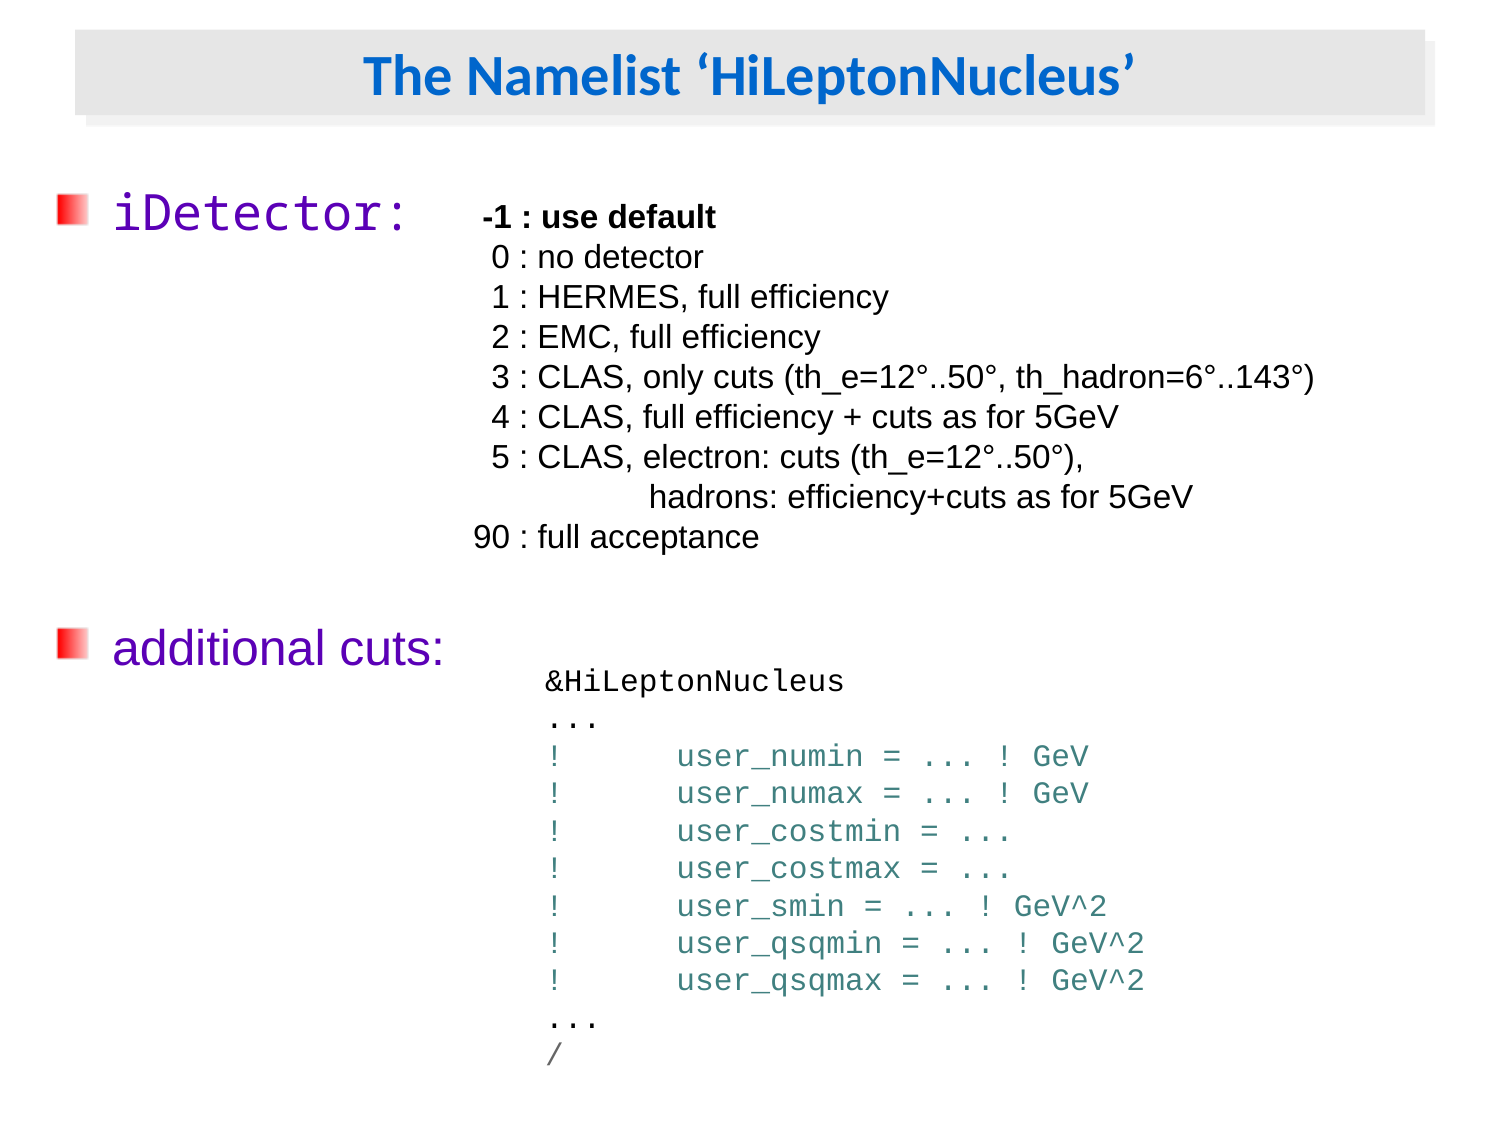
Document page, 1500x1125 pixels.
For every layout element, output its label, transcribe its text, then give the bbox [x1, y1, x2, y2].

list iDetector: additional cuts: [41, 172, 1459, 1028]
title The Namelist ‘HiLeptonNucleus’ [75, 29, 1426, 116]
text_box &HiLeptonNucleus ... ! user_numin = ... ! GeV ! user_numax = ... ! GeV ! user_costmin = ... ! user_costmax = ... ! user_smin = ... ! GeV^2 ! user_qsqmin = ... ! GeV^2 ! user_qsqmax = ... ! GeV^2 ... / [530, 652, 1335, 1093]
text_box -1 : use default 0 : no detector 1 : HERMES, full efficiency 2 : EMC, full efficiency 3 : CLAS, only cuts (th_e=12°..50°, th_hadron=6°..143°) 4 : CLAS, full efficiency + cuts as for 5GeV 5 : CLAS, electron: cuts (th_e=12°..50°), hadrons: efficiency+cuts as for 5GeV 90 : full acceptance [458, 187, 1494, 608]
